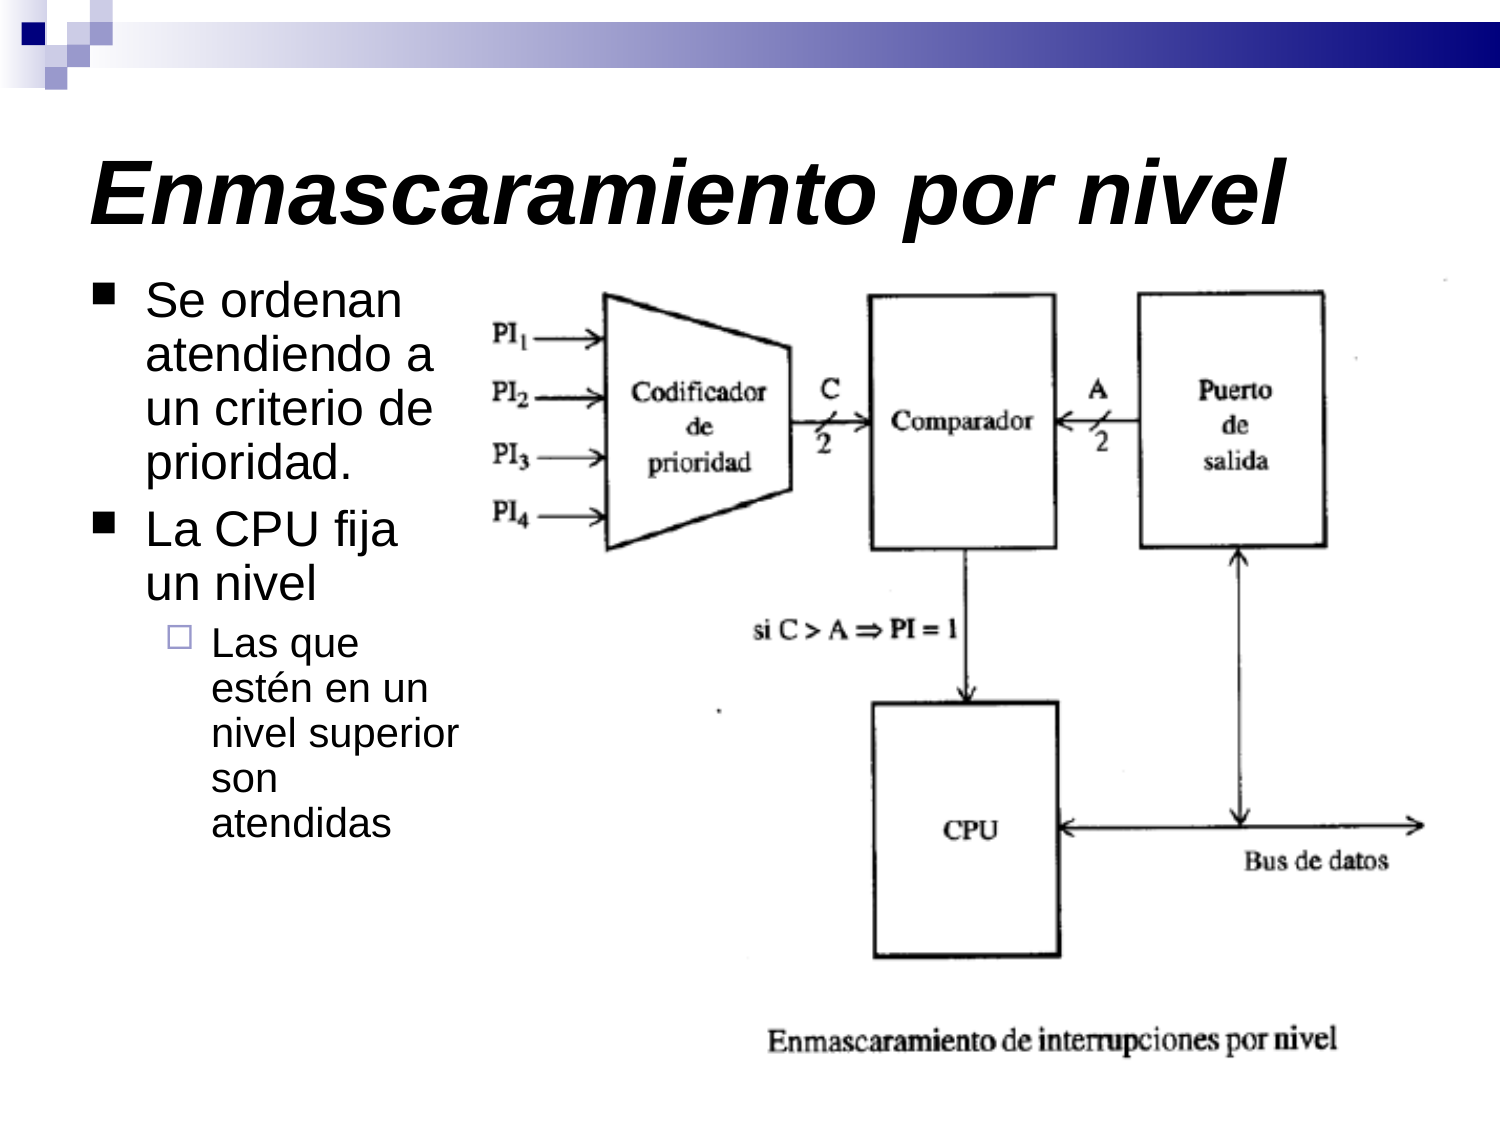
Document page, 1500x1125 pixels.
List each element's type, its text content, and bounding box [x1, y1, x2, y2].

picture [466, 267, 1465, 1077]
list Se ordenan atendiendo a un criterio de prioridad. La CPU fija un nivel Las que estén en un nivel superior son atendidas [74, 267, 466, 917]
title Enmascaramiento por nivel [75, 75, 1426, 267]
